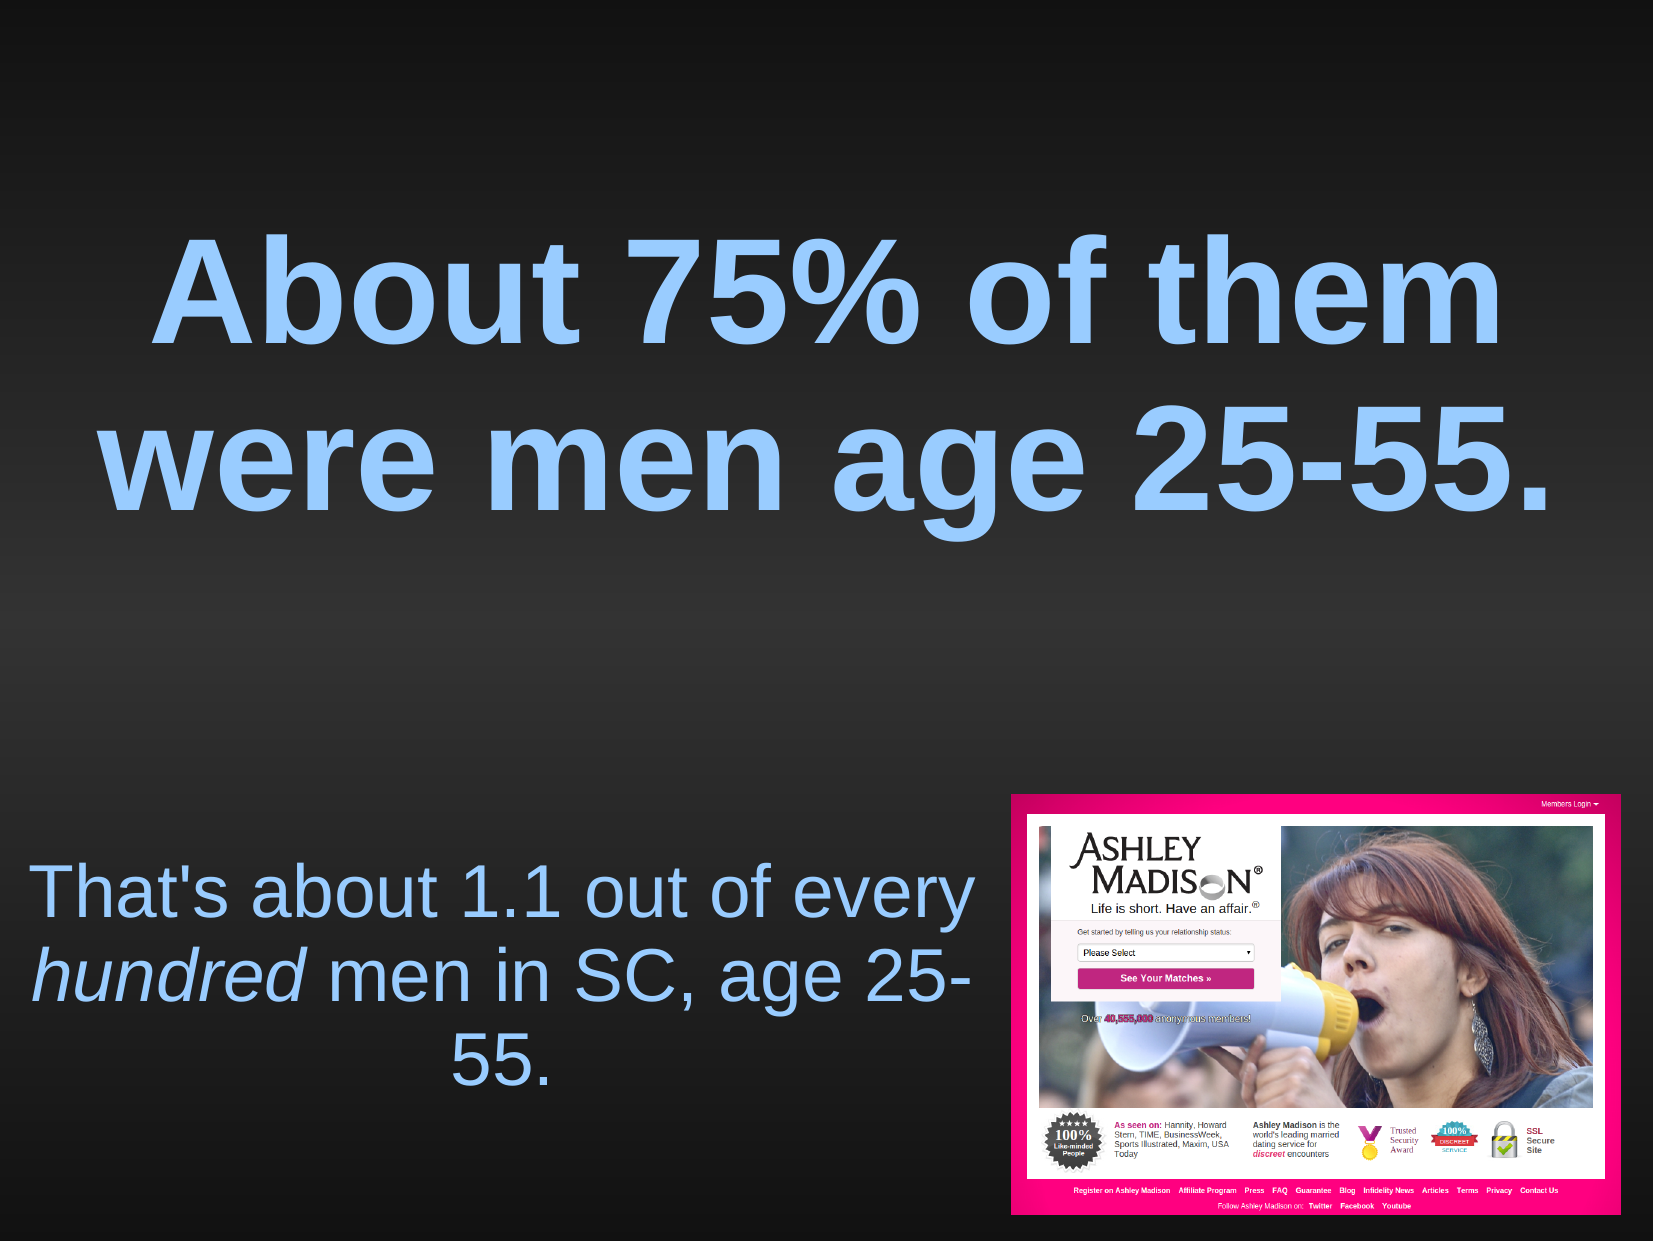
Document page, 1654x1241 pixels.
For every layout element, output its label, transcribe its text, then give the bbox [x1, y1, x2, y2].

title About 75% of them were men age 25-55. [3, 0, 1653, 886]
picture [1011, 794, 1621, 1216]
title That's about 1.1 out of every hundred men in SC, age 25-55. [15, 735, 991, 1216]
